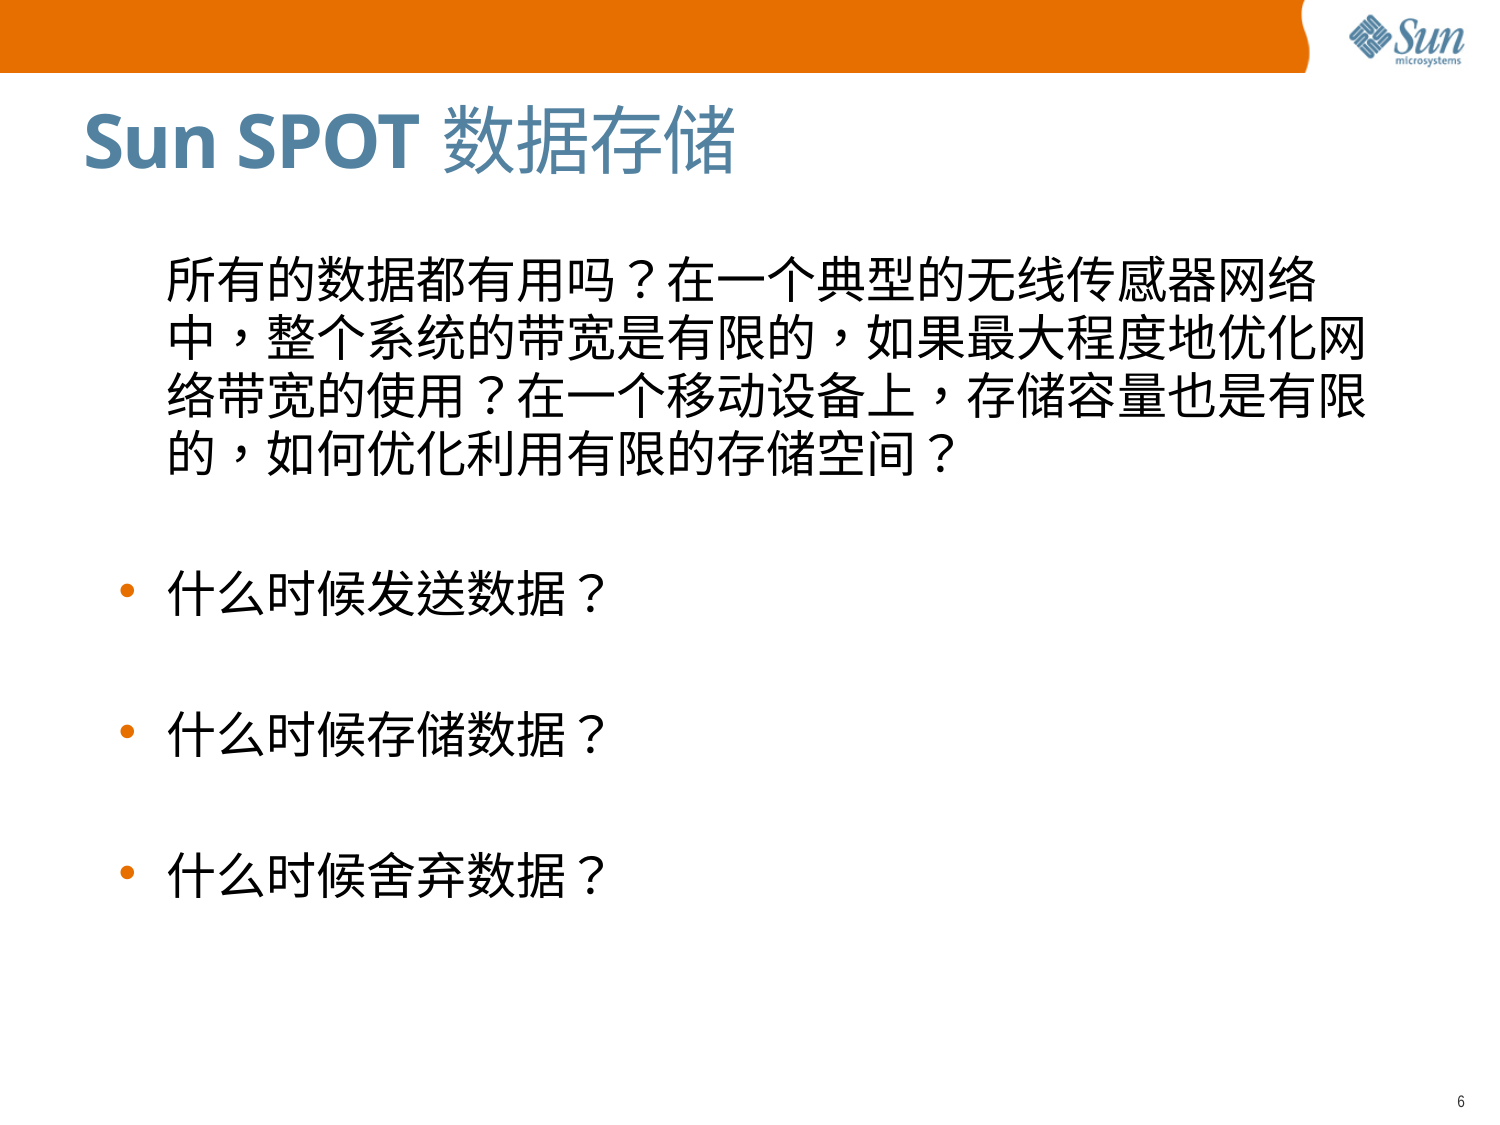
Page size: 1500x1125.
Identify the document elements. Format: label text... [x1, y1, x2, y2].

list 所有的数据都有用吗？在一个典型的无线传感器网络中，整个系统的带宽是有限的，如果最大程度地优化网络带宽的使用？在一个移动设备上，存储容量也是有限的，如何优化利用有限的存储空间？ 什么时候发送数据？ 什么时候存储数据？ 什么时候舍弃数据？ [84, 244, 1399, 918]
title Sun SPOT数据存储 [83, 94, 1446, 199]
picture [0, 0, 1500, 73]
